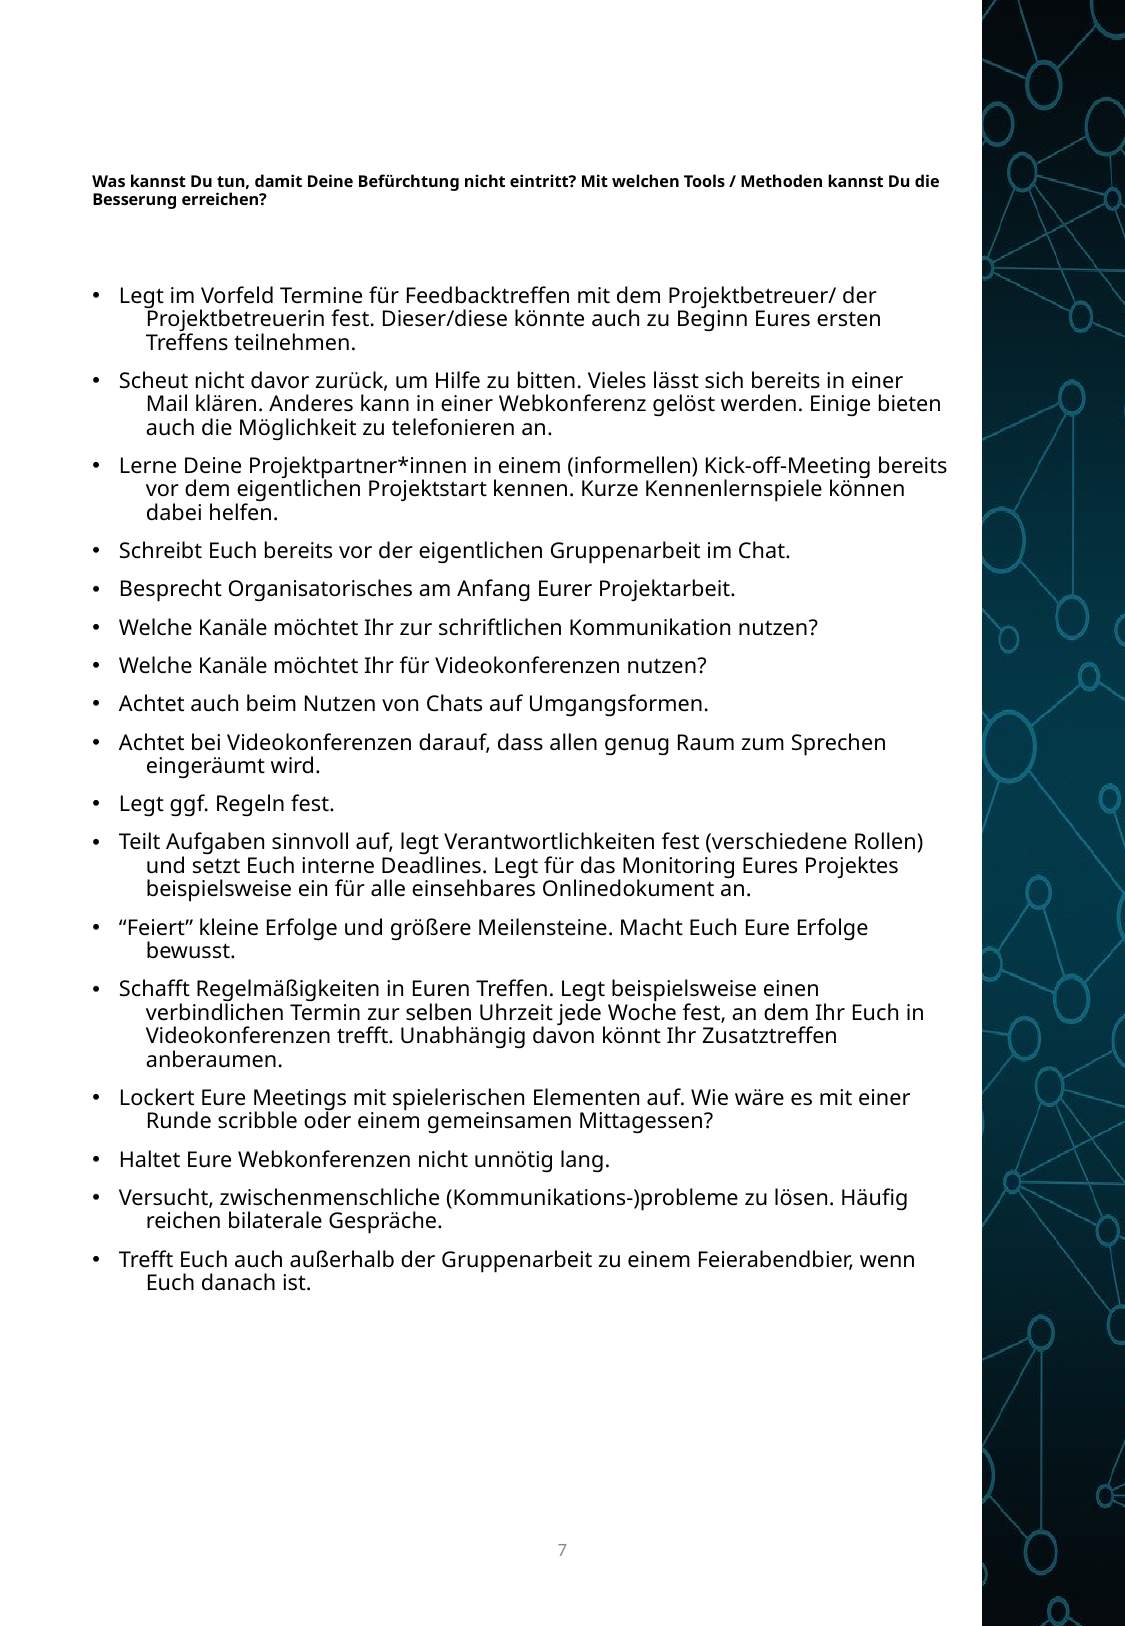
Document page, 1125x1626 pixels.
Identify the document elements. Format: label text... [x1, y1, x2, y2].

list Legt im Vorfeld Termine für Feedbacktreffen mit dem Projektbetreuer/ der Projektbetreuerin fest. Dieser/diese könnte auch zu Beginn Eures ersten Treffens teilnehmen. Scheut nicht davor zurück, um Hilfe zu bitten. Vieles lässt sich bereits in einer Mail klären. Anderes kann in einer Webkonferenz gelöst werden. Einige bieten auch die Möglichkeit zu telefonieren an. Lerne Deine Projektpartner*innen in einem (informellen) Kick-off-Meeting bereits vor dem eigentlichen Projektstart kennen. Kurze Kennenlernspiele können dabei helfen. Schreibt Euch bereits vor der eigentlichen Gruppenarbeit im Chat. Besprecht Organisatorisches am Anfang Eurer Projektarbeit. Welche Kanäle möchtet Ihr zur schriftlichen Kommunikation nutzen? Welche Kanäle möchtet Ihr für Videokonferenzen nutzen? Achtet auch beim Nutzen von Chats auf Umgangsformen. Achtet bei Videokonferenzen darauf, dass allen genug Raum zum Sprechen eingeräumt wird. Legt ggf. Regeln fest. Teilt Aufgaben sinnvoll auf, legt Verantwortlichkeiten fest (verschiedene Rollen) und setzt Euch interne Deadlines. Legt für das Monitoring Eures Projektes beispielsweise ein für alle einsehbares Onlinedokument an. “Feiert” kleine Erfolge und größere Meilensteine. Macht Euch Eure Erfolge bewusst. Schafft Regelmäßigkeiten in Euren Treffen. Legt beispielsweise einen verbindlichen Termin zur selben Uhrzeit jede Woche fest, an dem Ihr Euch in Videokonferenzen trefft. Unabhängig davon könnt Ihr Zusatztreffen anberaumen. Lockert Eure Meetings mit spielerischen Elementen auf. Wie wäre es mit einer Runde scribble oder einem gemeinsamen Mittagessen? Haltet Eure Webkonferenzen nicht unnötig lang. Versucht, zwischenmenschliche (Kommunikations-)probleme zu lösen. Häufig reichen bilaterale Gespräche. Trefft Euch auch außerhalb der Gruppenarbeit zu einem Feierabendbier, wenn Euch danach ist. [77, 276, 968, 1308]
text_box 7 [372, 1506, 753, 1593]
title Was kannst Du tun, damit Deine Befürchtung nicht eintritt? Mit welchen Tools / Methoden kannst Du die Besserung erreichen? [77, 166, 968, 274]
